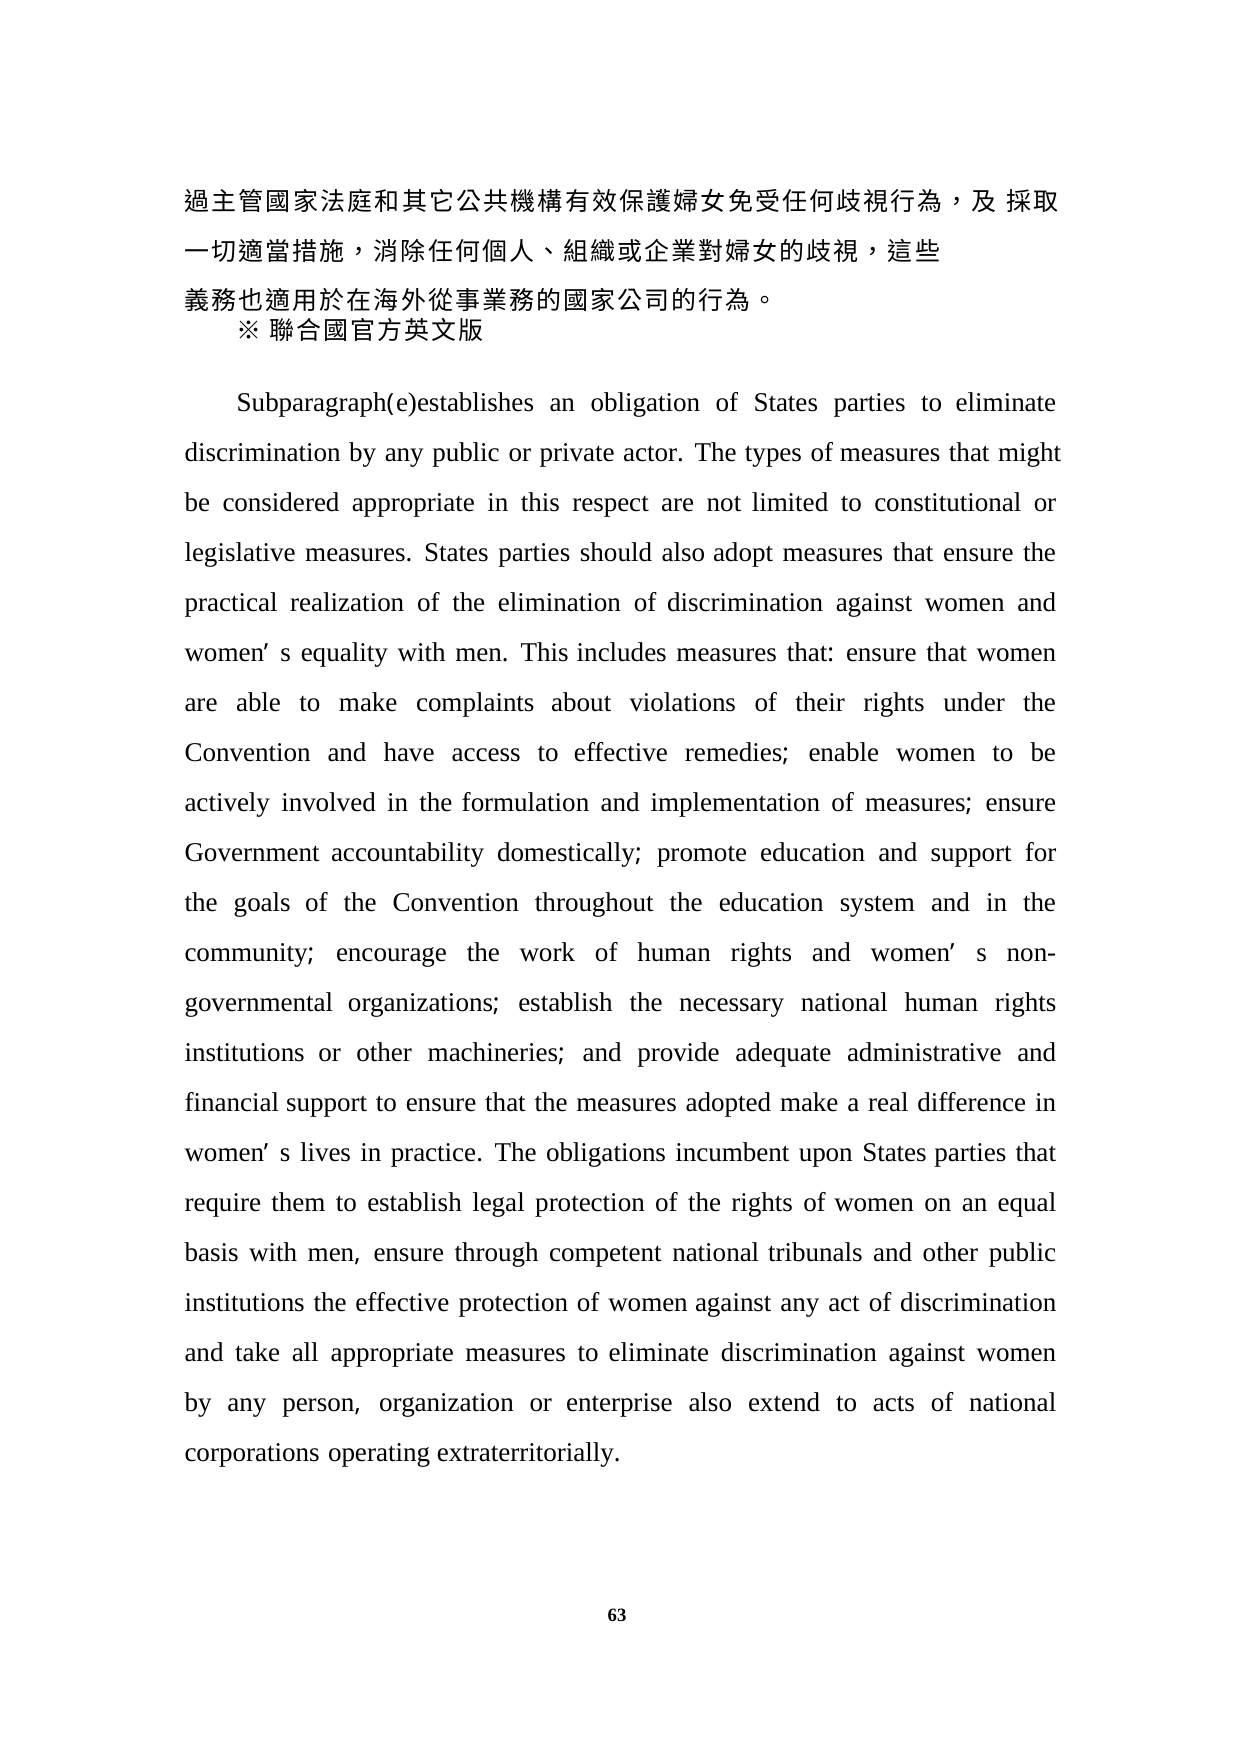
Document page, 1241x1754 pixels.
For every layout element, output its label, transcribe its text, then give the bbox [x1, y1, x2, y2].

text_box 63 [607, 1603, 632, 1623]
text_box 過主管國家法庭和其它公共機構有效保護婦女免受任何歧視行為，及 採取一切適當措施，消除任何個人、組織或企業對婦女的歧視，這些 義務也適用於在海外從事業務的國家公司的行為。 ※聯合國官方英文版 Subparagraph(e)establishes an obligation of States parties to eliminate discrimination by any public or private actor. The types of measures that might be considered appropriate in this respect are not limited to constitutional or legislative measures. States parties should also adopt measures that ensure the practical realization of the elimination of discrimination against women and women’ s equality with men. This includes measures that: ensure that women are able to make complaints about violations of their rights under the Convention and have access to effective remedies; enable women to be actively involved in the formulation and implementation of measures; ensure Government accountability domestically; promote education and support for the goals of the Convention throughout the education system and in the community; encourage the work of human rights and women’ s non-governmental organizations; establish the necessary national human rights institutions or other machineries; and provide adequate administrative and financial support to ensure that the measures adopted make a real difference in women’ s lives in practice. The obligations incumbent upon States parties that require them to establish legal protection of the rights of women on an equal basis with men, ensure through competent national tribunals and other public institutions the effective protection of women against any act of discrimination and take all appropriate measures to eliminate discrimination against women by any person, organization or enterprise also extend to acts of national corporations operating extraterritorially. [184, 165, 1061, 1550]
